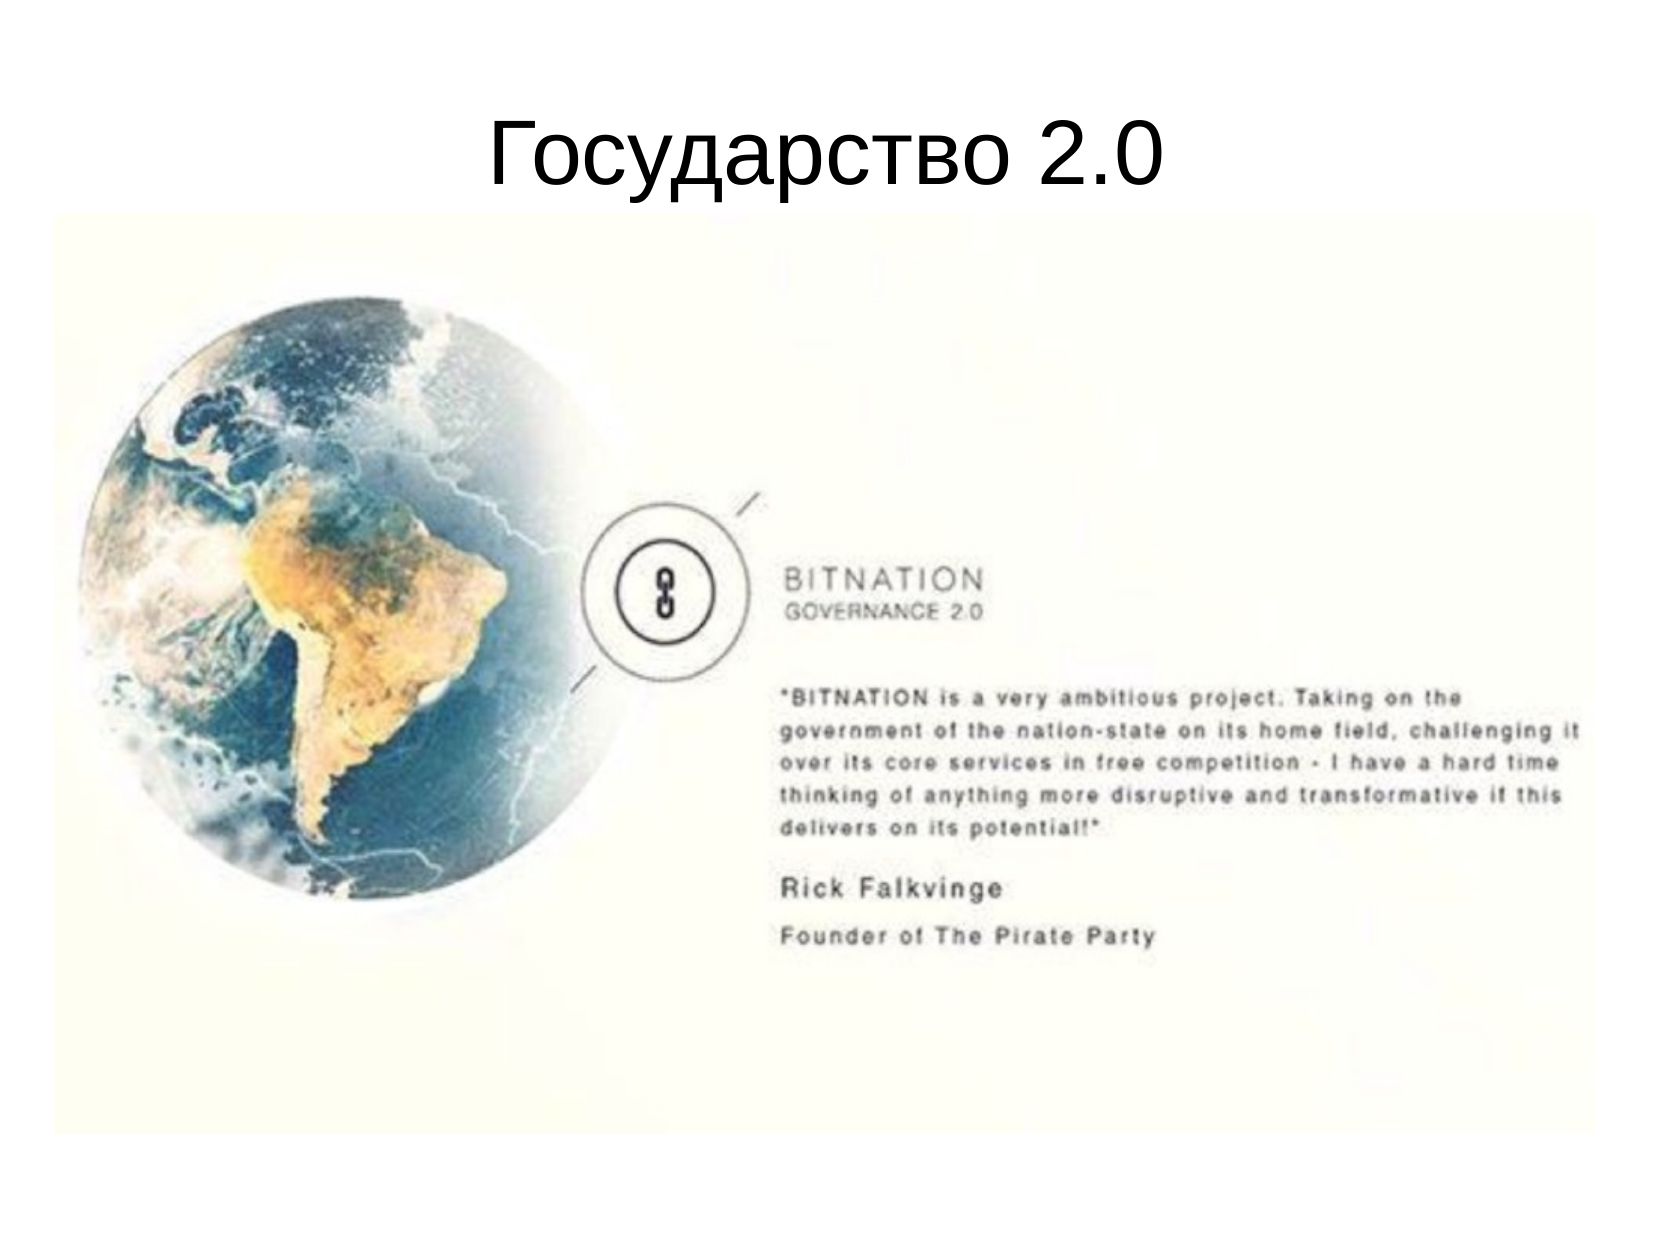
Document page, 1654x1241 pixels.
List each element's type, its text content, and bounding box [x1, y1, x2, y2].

picture [54, 213, 1595, 1134]
title Государство 2.0 [82, 49, 1571, 213]
